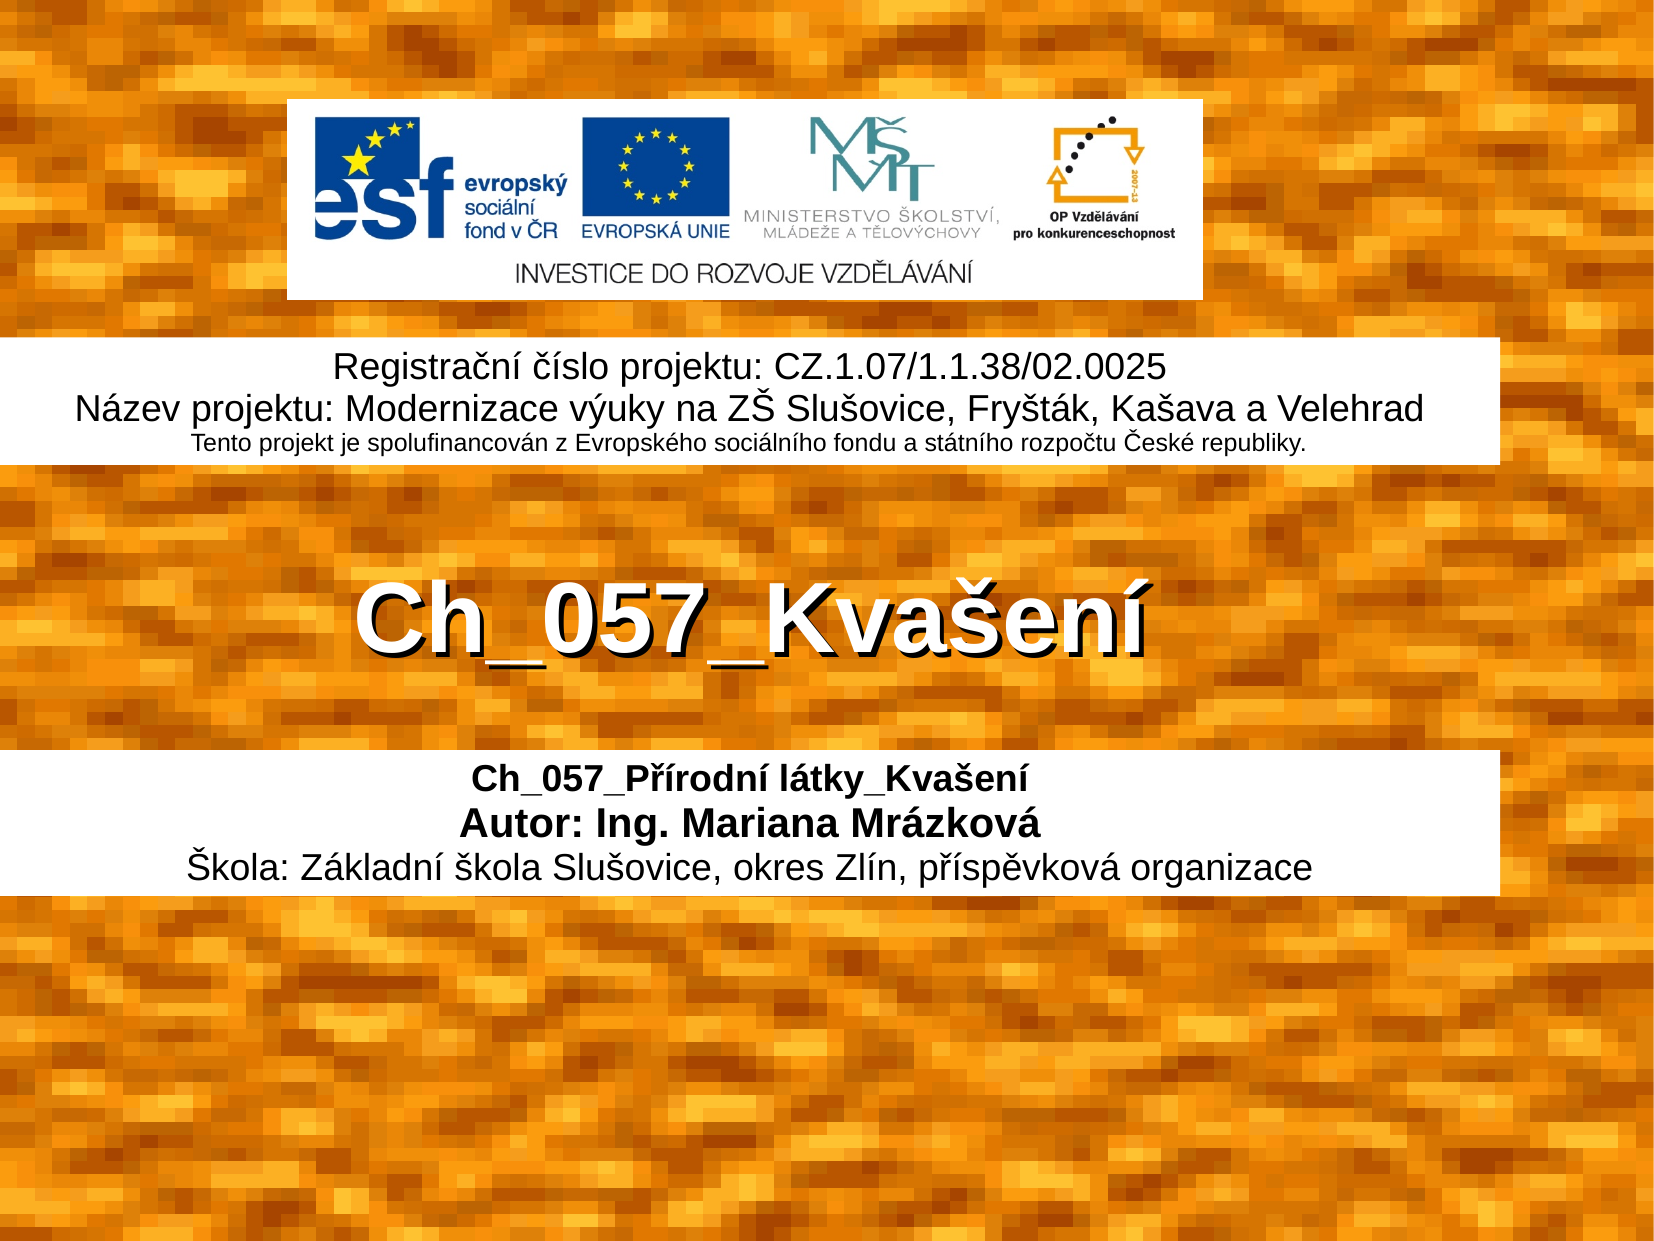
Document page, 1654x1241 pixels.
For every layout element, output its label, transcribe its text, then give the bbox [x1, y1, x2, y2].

picture [287, 99, 1203, 300]
text_box Registrační číslo projektu: CZ.1.07/1.1.38/02.0025 Název projektu: Modernizace výuky na ZŠ Slušovice, Fryšták, Kašava a Velehrad Tento projekt je spolufinancován z Evropského sociálního fondu a státního rozpočtu České republiky. [0, 337, 1501, 465]
text_box Ch_057_Přírodní látky_Kvašení Autor: Ing. Mariana Mrázková Škola: Základní škola Slušovice, okres Zlín, příspěvková organizace [0, 750, 1501, 896]
title Ch_057_Kvašení [112, 537, 1388, 688]
